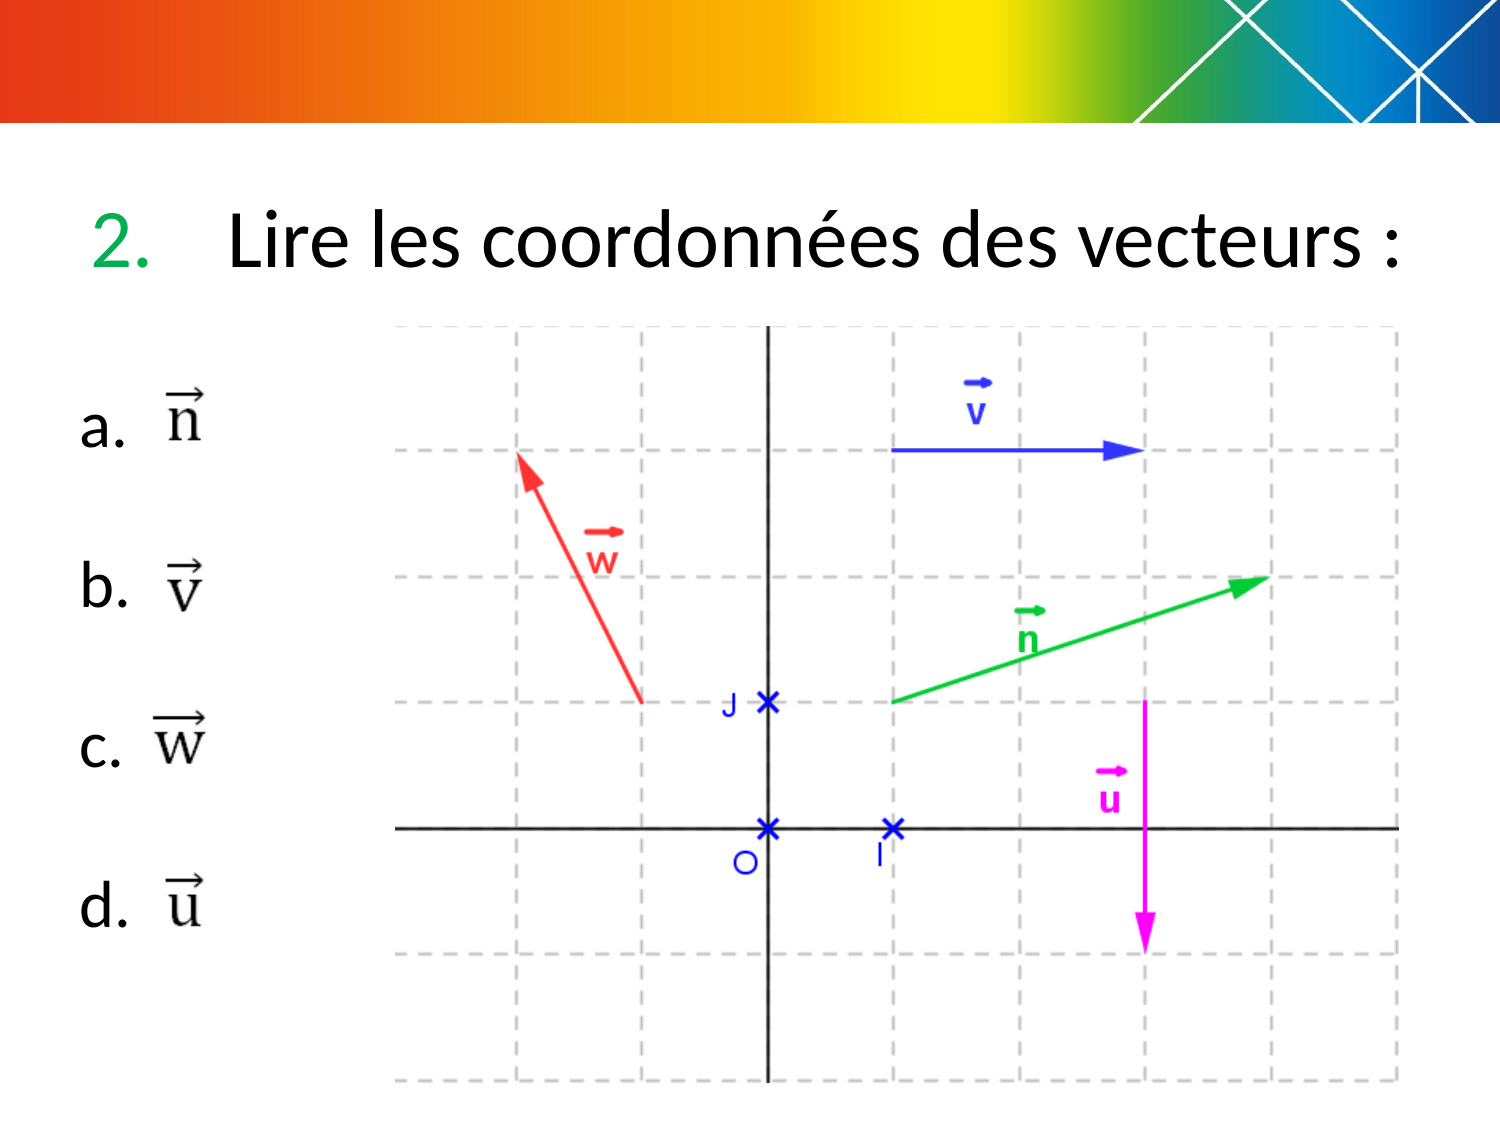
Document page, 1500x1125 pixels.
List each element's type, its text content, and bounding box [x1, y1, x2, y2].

text_box a. b. c. d. [64, 373, 479, 949]
picture [1340, 0, 1500, 123]
picture [141, 374, 220, 451]
picture [0, 0, 1359, 123]
picture [147, 857, 226, 951]
picture [395, 326, 1399, 1083]
title Lire les coordonnées des vecteurs : [75, 163, 1500, 305]
picture [128, 699, 223, 783]
picture [147, 550, 223, 626]
